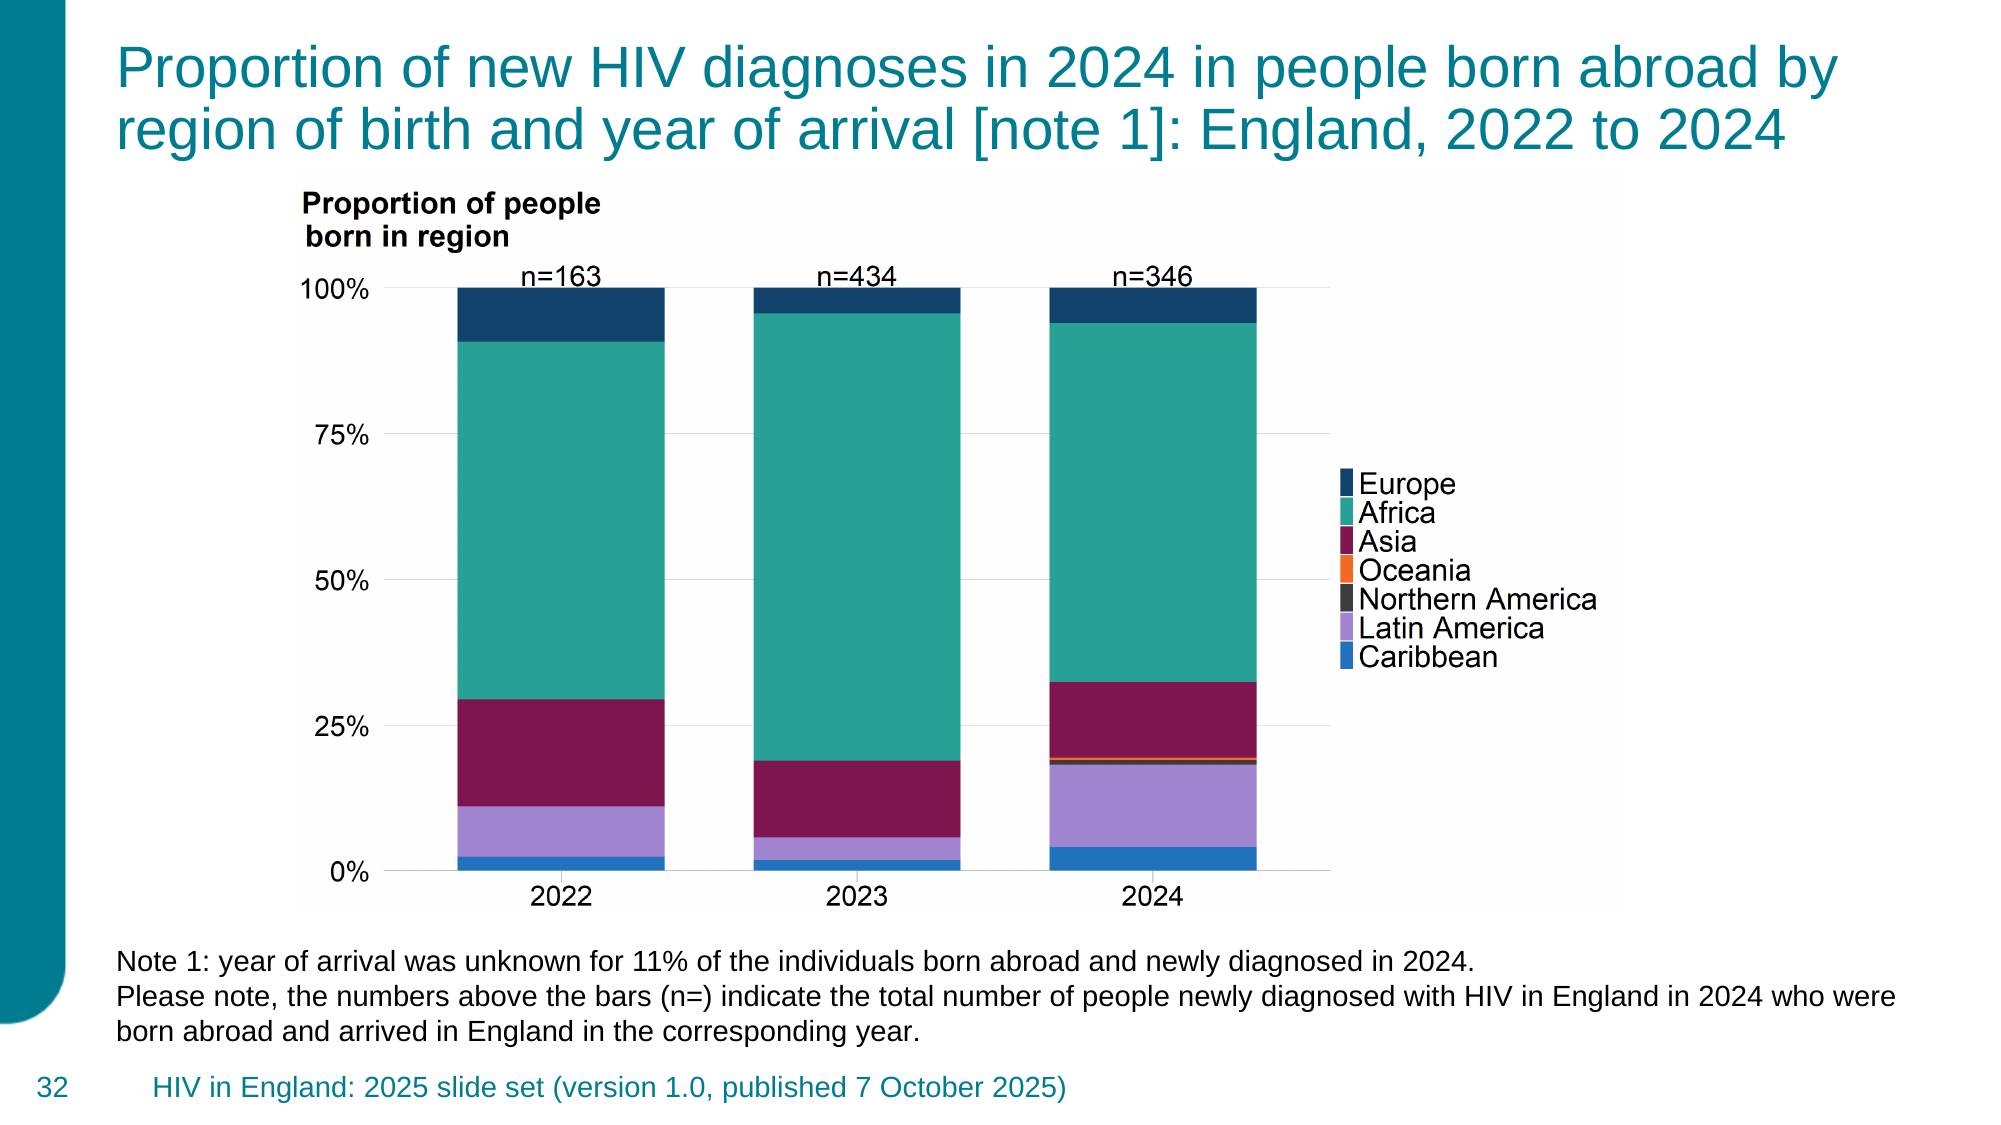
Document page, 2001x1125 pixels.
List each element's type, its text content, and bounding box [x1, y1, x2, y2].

text_box [21, 1056, 120, 1117]
title Proportion of new HIV diagnoses in 2024 in people born abroad by region of birth and year of arrival [note 1]: England, 2022 to 2024 [101, 29, 1926, 189]
picture [295, 166, 1621, 912]
text_box HIV in England: 2025 slide set (version 1.0, published 7 October 2025) [137, 1056, 1780, 1116]
text_box Note 1: year of arrival was unknown for 11% of the individuals born abroad and newly diagnosed in 2024. Please note, the numbers above the bars (n=) indicate the total number of people newly diagnosed with HIV in England in 2024 who were born abroad and arrived in England in the corresponding year. [101, 935, 1979, 1057]
